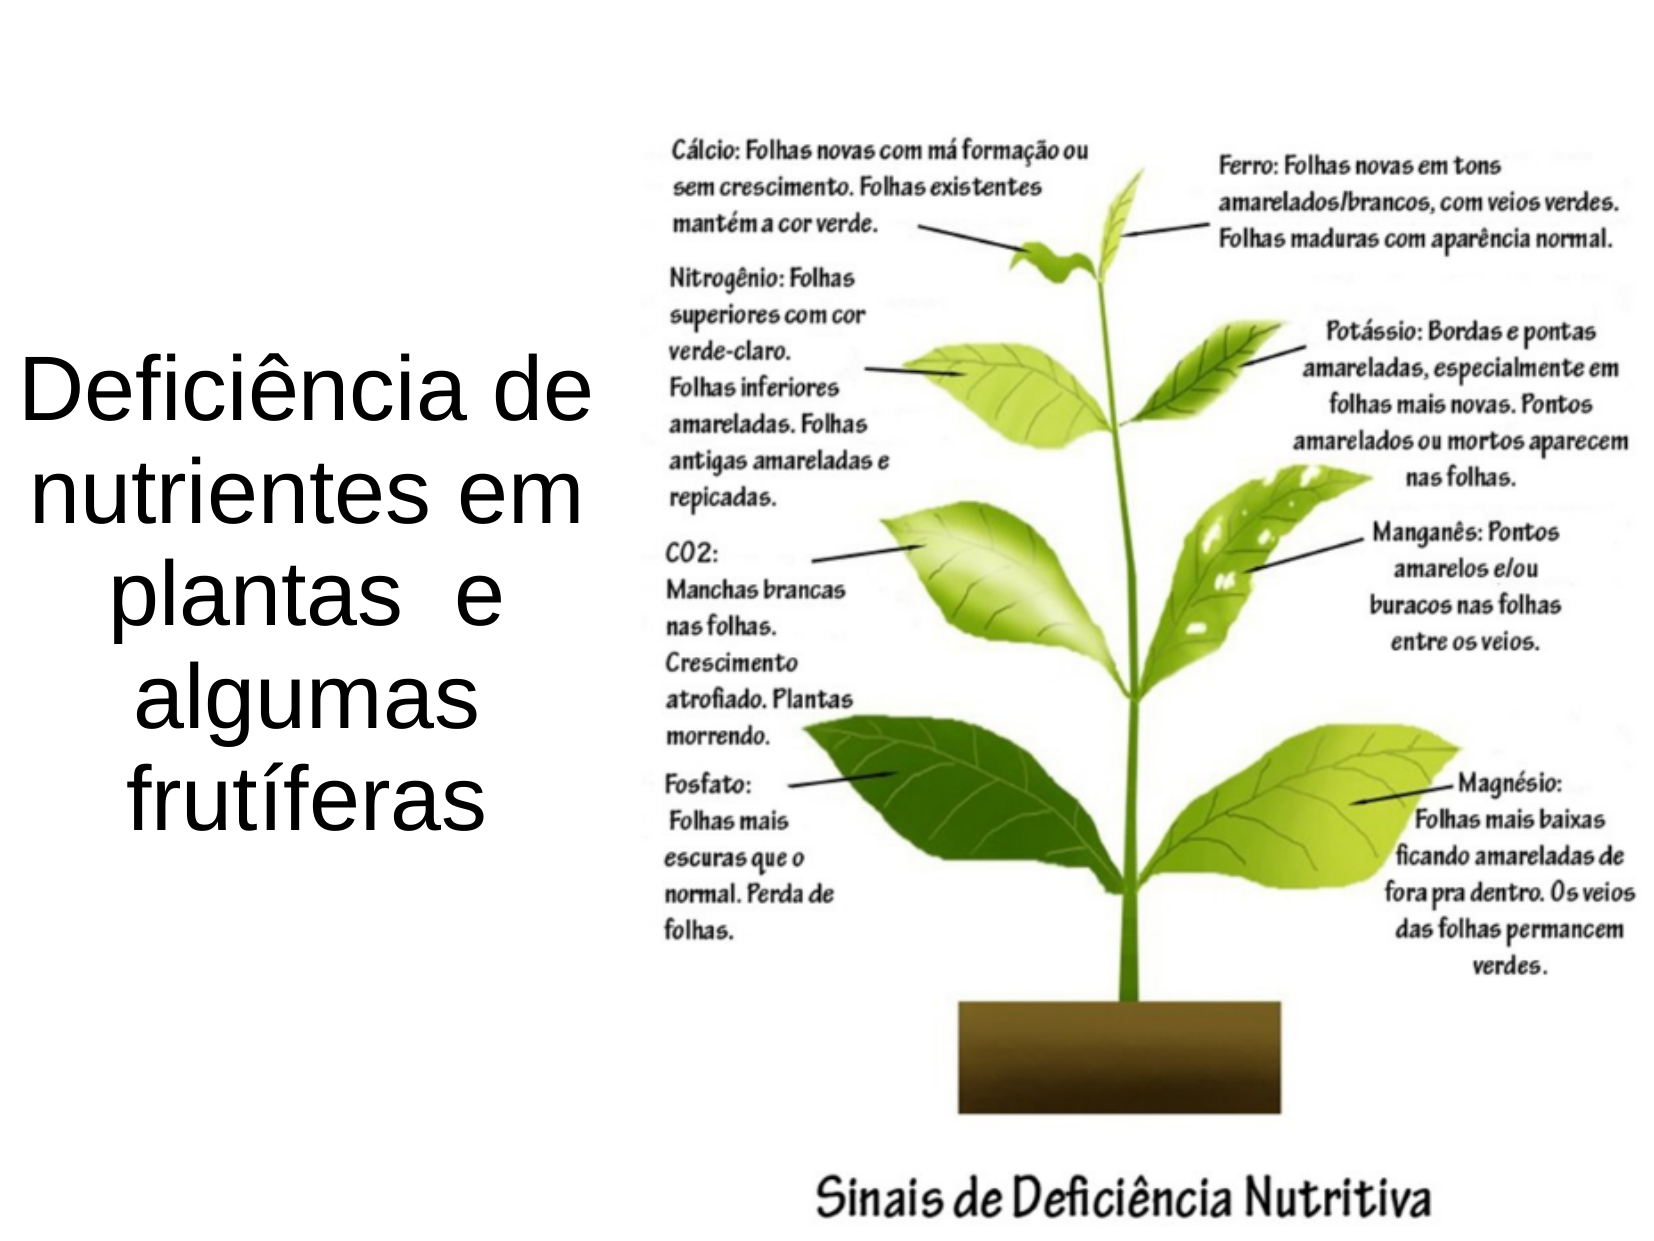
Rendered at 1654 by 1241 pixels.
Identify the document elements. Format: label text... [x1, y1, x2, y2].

picture [632, 70, 1642, 1235]
title Deficiência de nutrientes em plantas e algumas frutíferas [11, 337, 603, 851]
